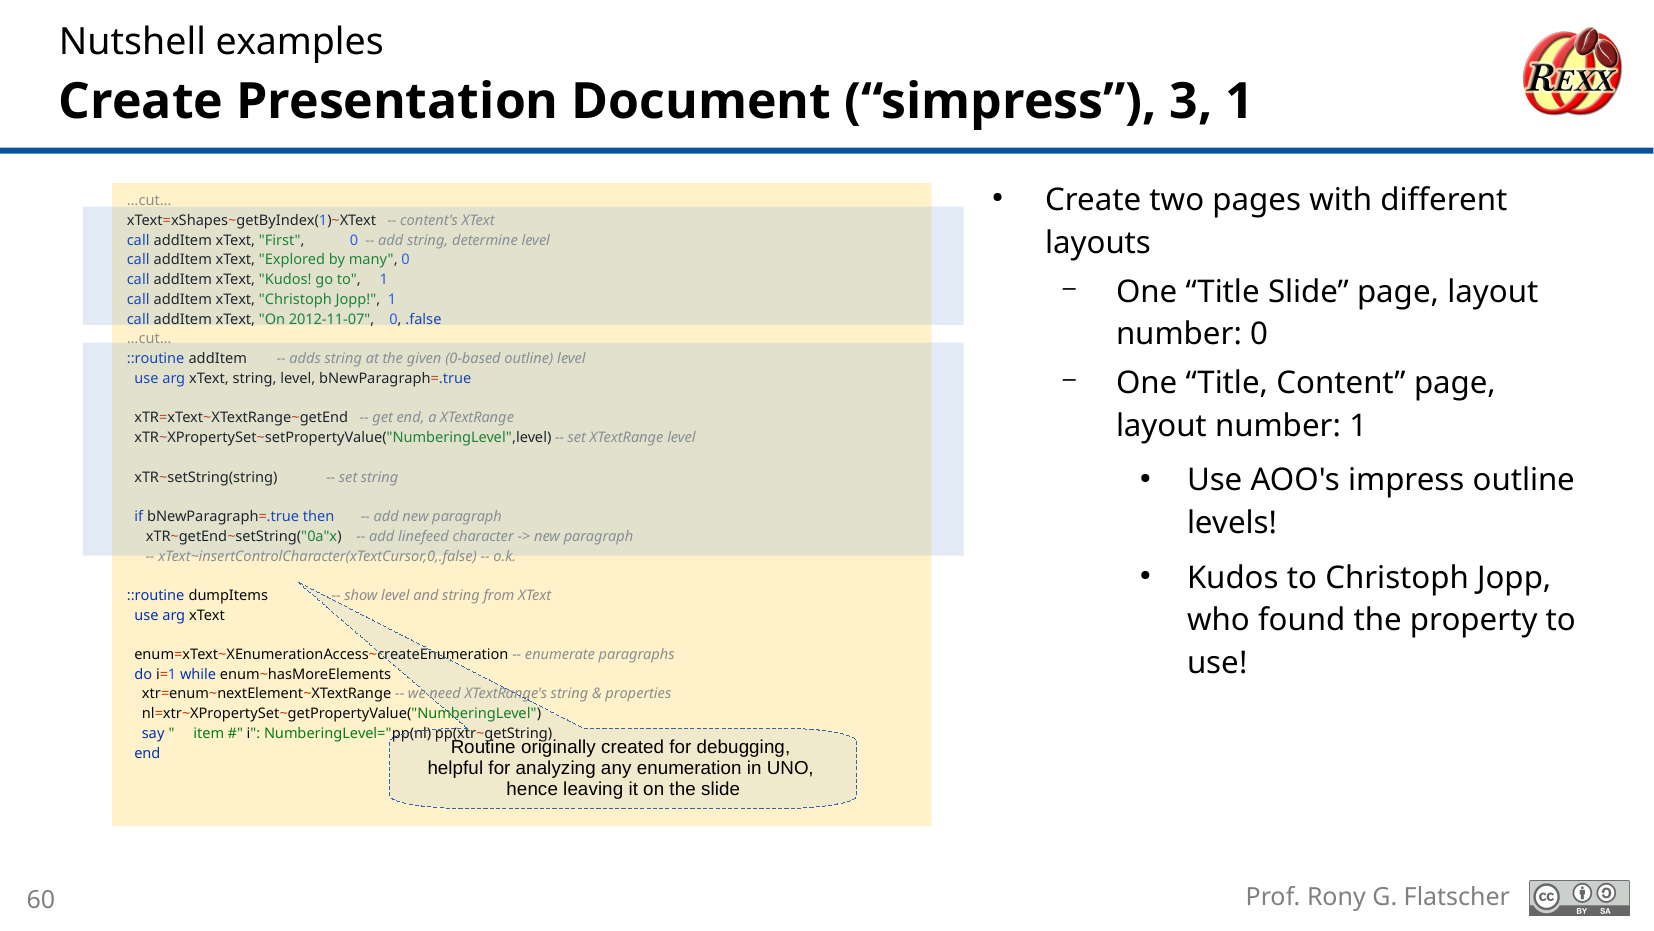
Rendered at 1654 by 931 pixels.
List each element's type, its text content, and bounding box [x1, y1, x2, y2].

title Nutshell examples Create Presentation Document (“simpress”), 3, 1 [0, 0, 1625, 148]
text_box …cut… xText=xShapes~getByIndex(1)~XText -- content's XText call addItem xText, "First", 0 -- add string, determine level call addItem xText, "Explored by many", 0 call addItem xText, "Kudos! go to", 1 call addItem xText, "Christoph Jopp!", 1 call addItem xText, "On 2012-11-07", 0, .false …cut… ::routine addItem -- adds string at the given (0-based outline) level use arg xText, string, level, bNewParagraph=.true xTR=xText~XTextRange~getEnd -- get end, a XTextRange xTR~XPropertySet~setPropertyValue("NumberingLevel",level) -- set XTextRange level xTR~setString(string) -- set string if bNewParagraph=.true then -- add new paragraph xTR~getEnd~setString("0a"x) -- add linefeed character -> new paragraph -- xText~insertControlCharacter(xTextCursor,0,.false) -- o.k. ::routine dumpItems -- show level and string from XText use arg xText enum=xText~XEnumerationAccess~createEnumeration -- enumerate paragraphs do i=1 while enum~hasMoreElements xtr=enum~nextElement~XTextRange -- we need XTextRange's string & properties nl=xtr~XPropertySet~getPropertyValue("NumberingLevel") say " item #" i": NumberingLevel="pp(nl) pp(xtr~getString) end [112, 556, 932, 827]
text_box [82, 206, 964, 325]
text_box [82, 342, 964, 556]
text_box Routine originally created for debugging, helpful for analyzing any enumeration in UNO, hence leaving it on the slide [297, 581, 857, 809]
list Create two pages with different layouts One “Title Slide” page, layout number: 0 One “Title, Content” page, layout number: 1 Use AOO's impress outline levels! Kudos to Christoph Jopp, who found the property to use! [974, 177, 1595, 857]
